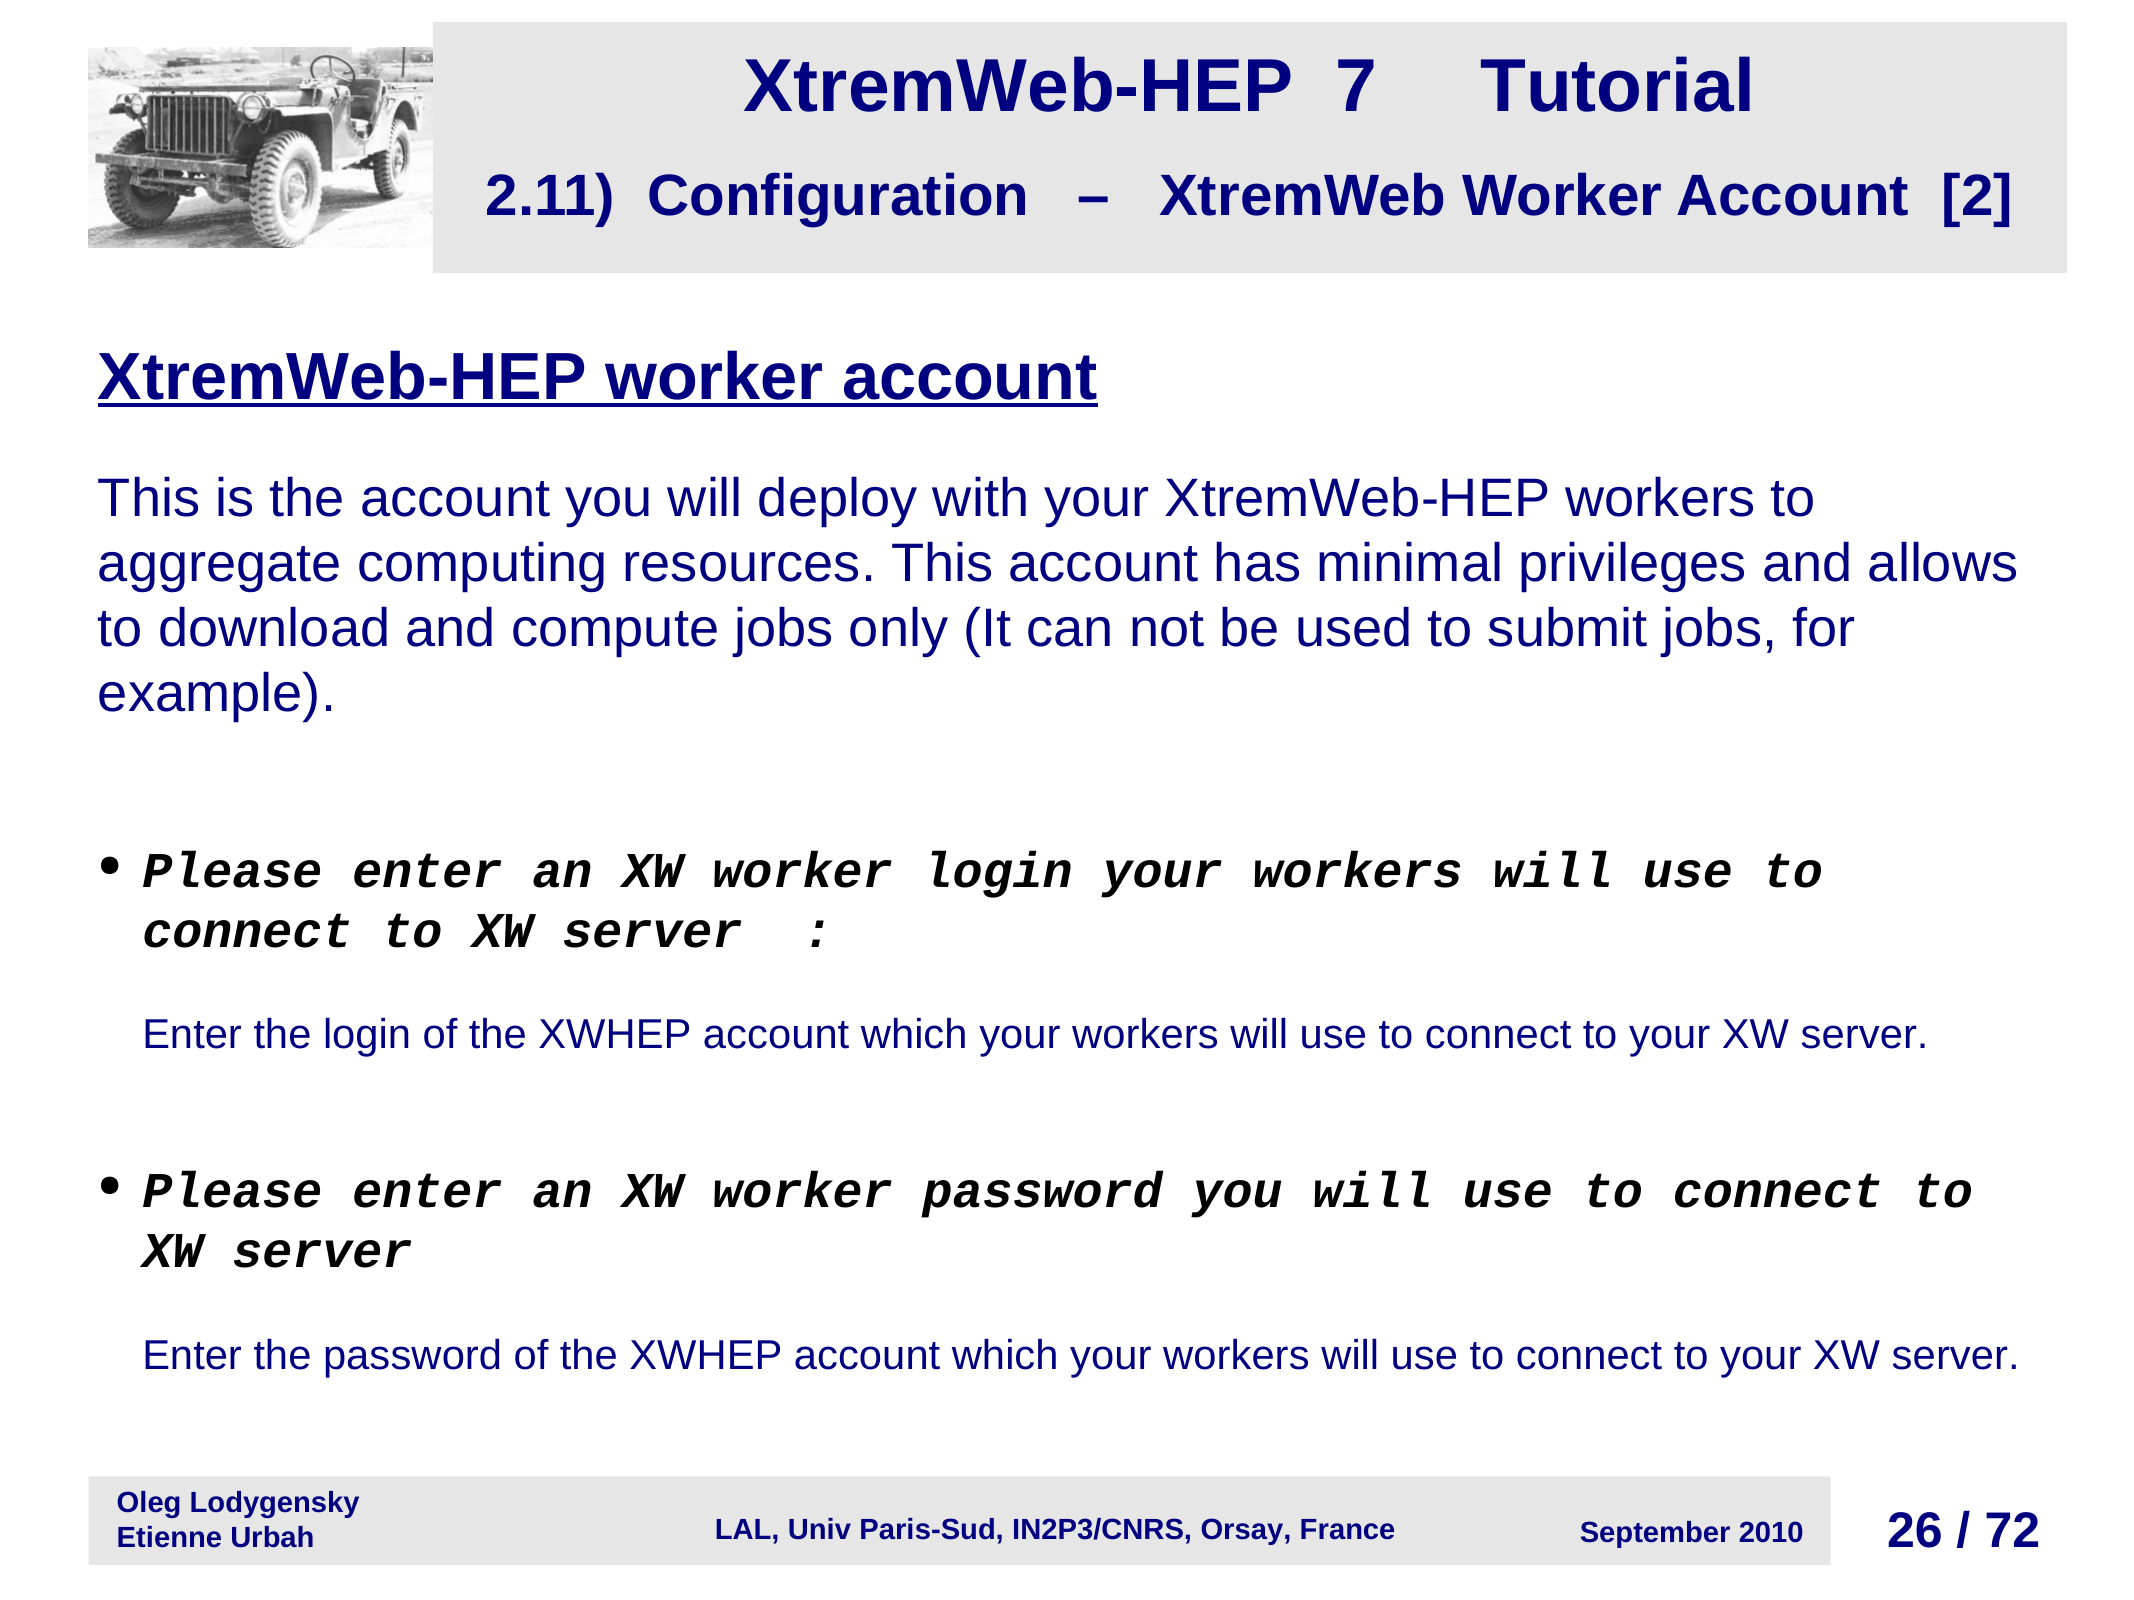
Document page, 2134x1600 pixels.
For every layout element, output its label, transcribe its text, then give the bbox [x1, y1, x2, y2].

text_box XtremWeb-HEP worker account This is the account you will deploy with your XtremWeb-HEP workers to aggregate computing resources. This account has minimal privileges and allows to download and compute jobs only (It can not be used to submit jobs, for example). Please enter an XW worker login your workers will use to connect to XW server : Enter the login of the XWHEP account which your workers will use to connect to your XW server. Please enter an XW worker password you will use to connect to XW server Enter the password of the XWHEP account which your workers will use to connect to your XW server. [88, 332, 2067, 1316]
title 2.11) Configuration – XtremWeb Worker Account [2] [442, 118, 2067, 266]
picture [88, 47, 433, 248]
